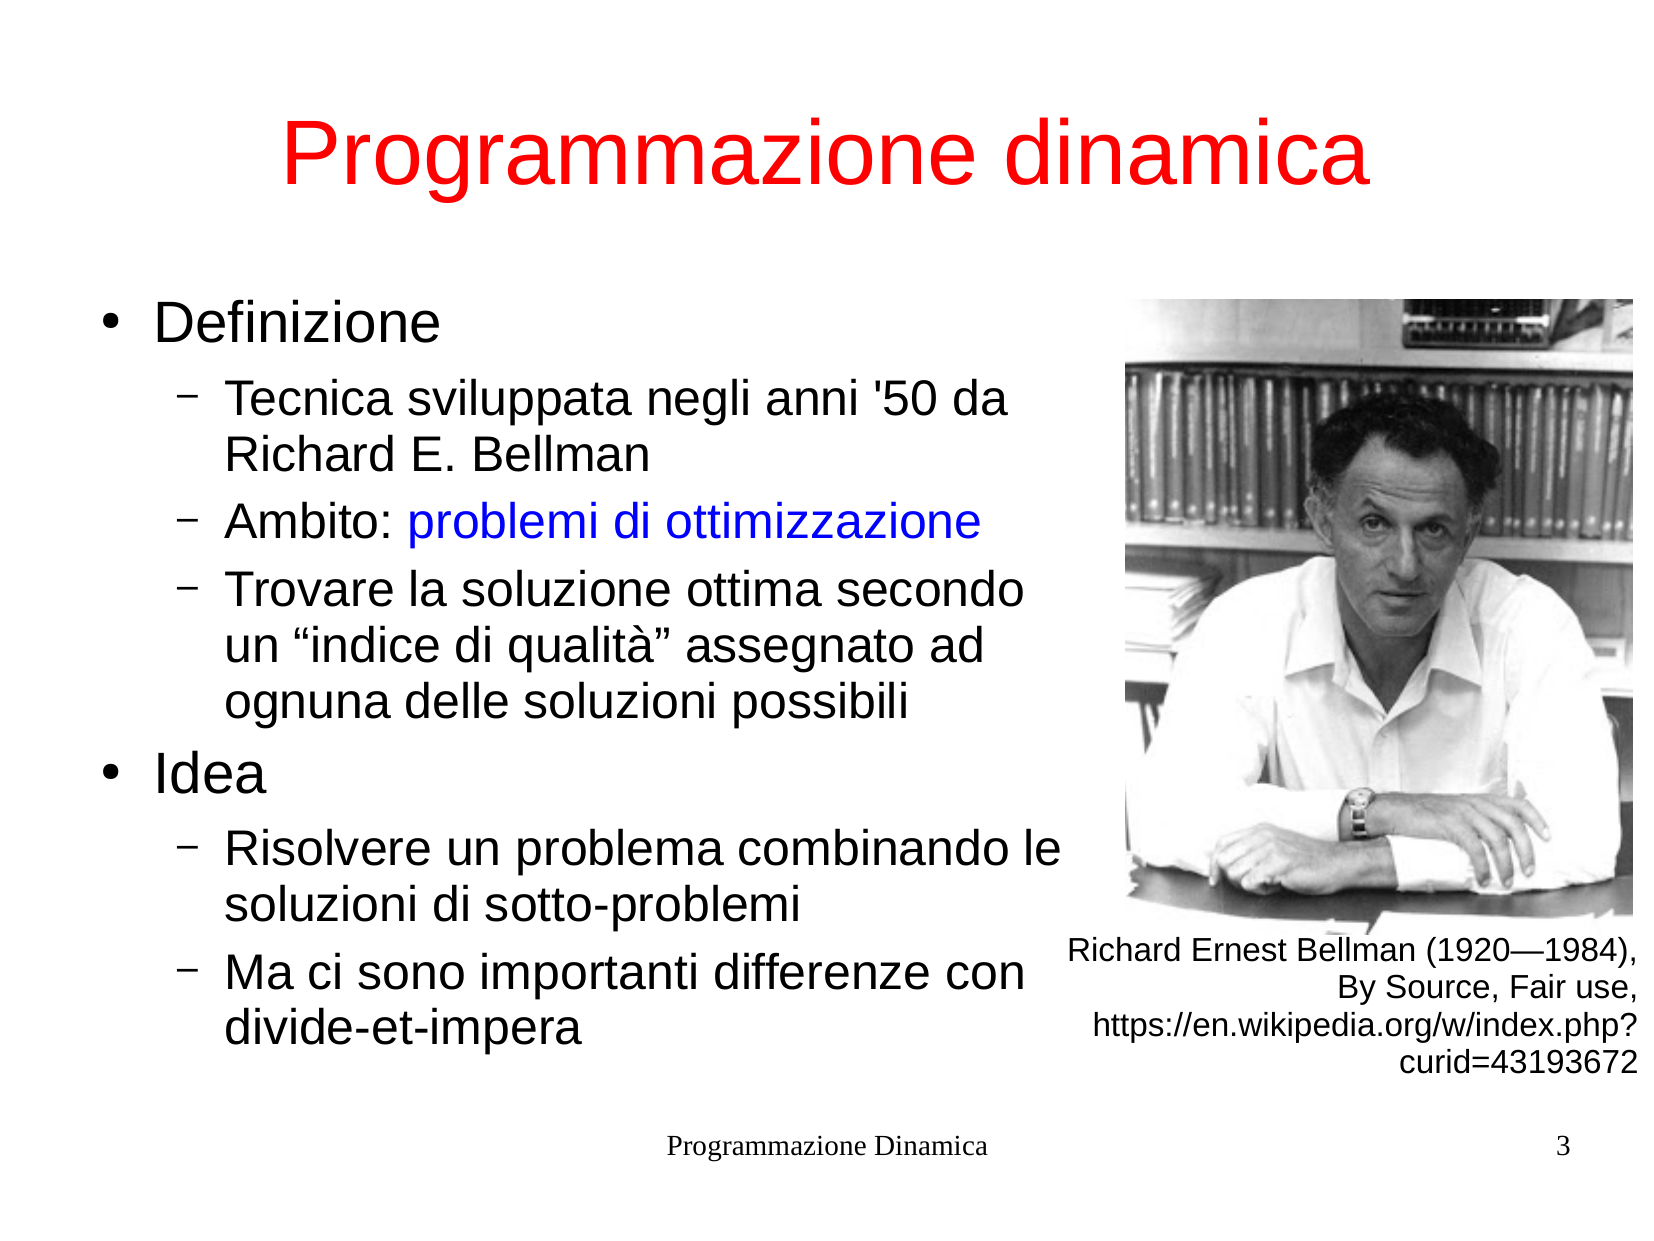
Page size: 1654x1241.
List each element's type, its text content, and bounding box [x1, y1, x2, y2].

title Programmazione dinamica [82, 49, 1571, 257]
text_box Richard Ernest Bellman (1920—1984), By Source, Fair use, https://en.wikipedia.org/w/index.php?curid=43193672 [1012, 924, 1654, 1088]
picture [1125, 299, 1633, 935]
list Definizione Tecnica sviluppata negli anni '50 da Richard E. Bellman Ambito: problemi di ottimizzazione Trovare la soluzione ottima secondo un “indice di qualità” assegnato ad ognuna delle soluzioni possibili Idea Risolvere un problema combinando le soluzioni di sotto-problemi Ma ci sono importanti differenze con divide-et-impera [82, 290, 1088, 1109]
